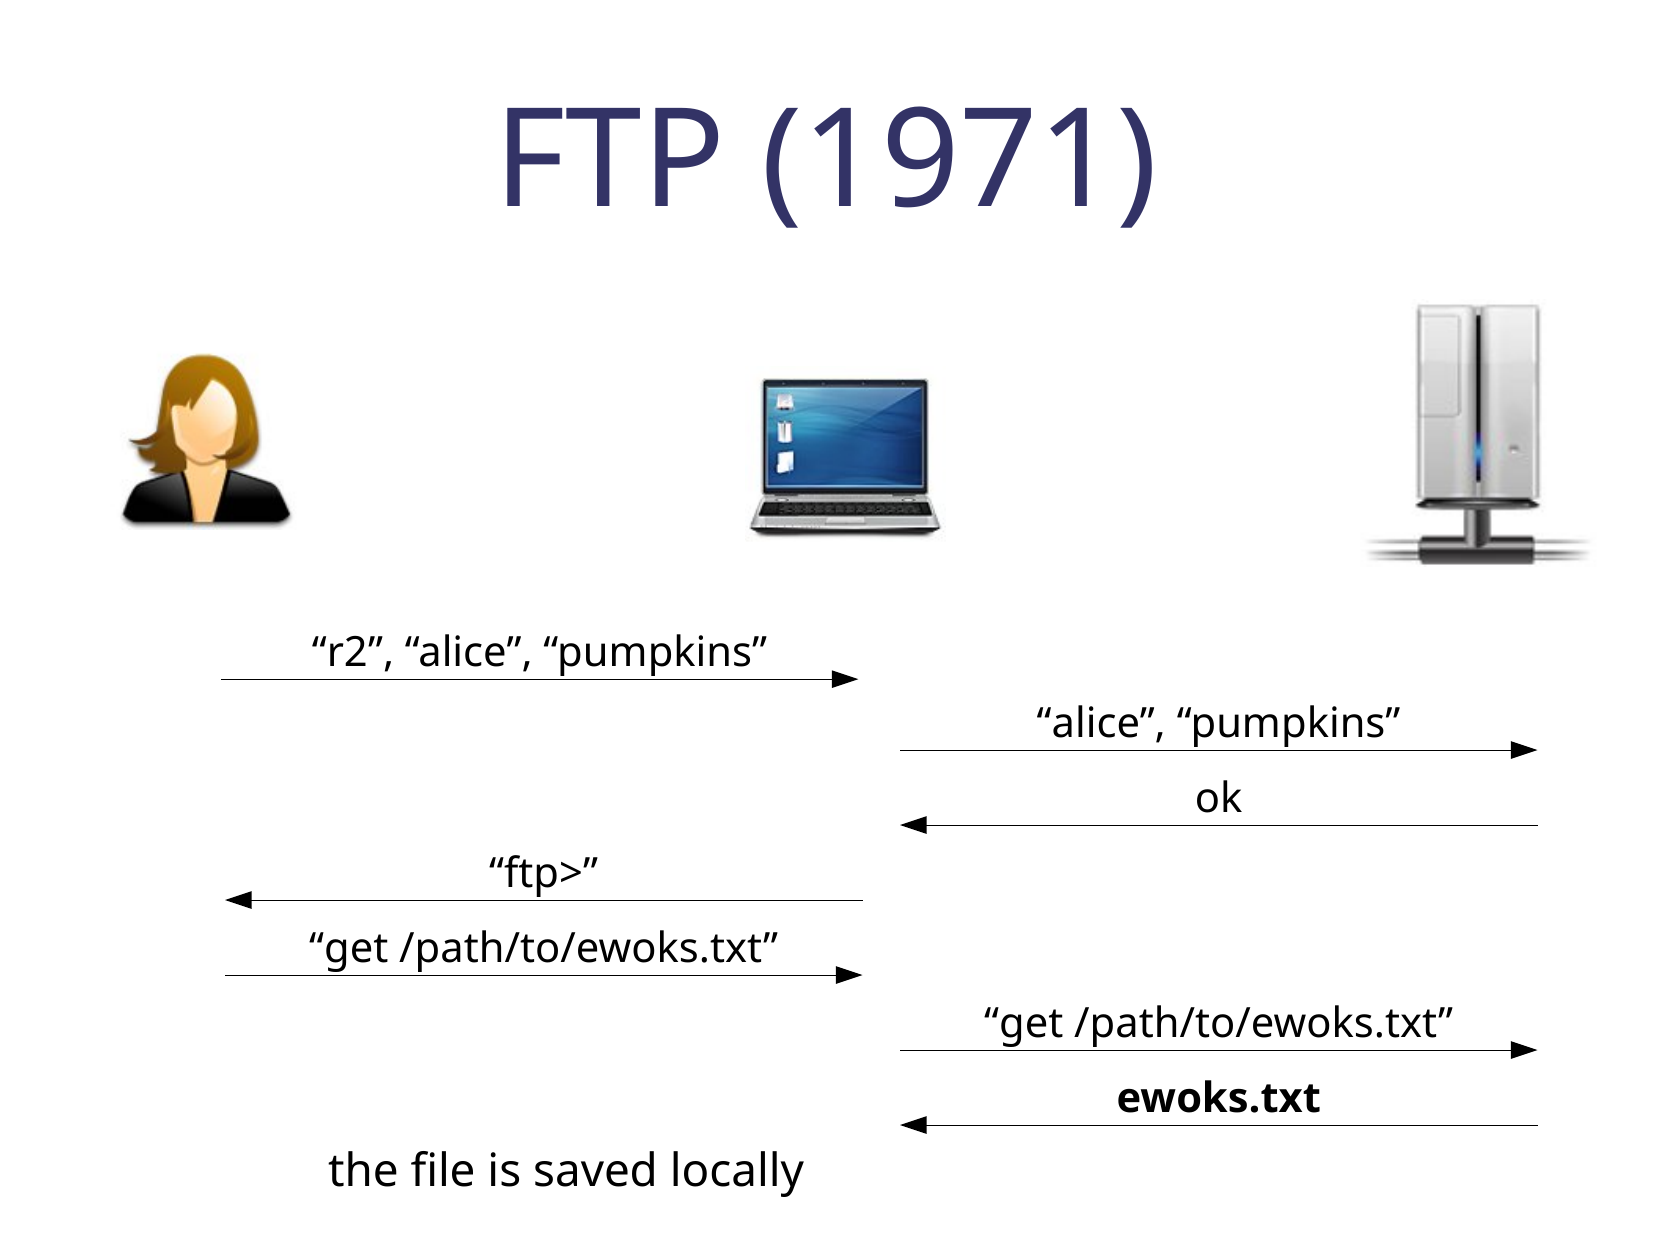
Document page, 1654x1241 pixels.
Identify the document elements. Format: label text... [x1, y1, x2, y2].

title FTP (1971) [82, 56, 1571, 250]
picture [108, 329, 309, 530]
picture [1345, 299, 1613, 567]
text_box the file is saved locally [313, 1129, 863, 1201]
picture [745, 366, 946, 567]
